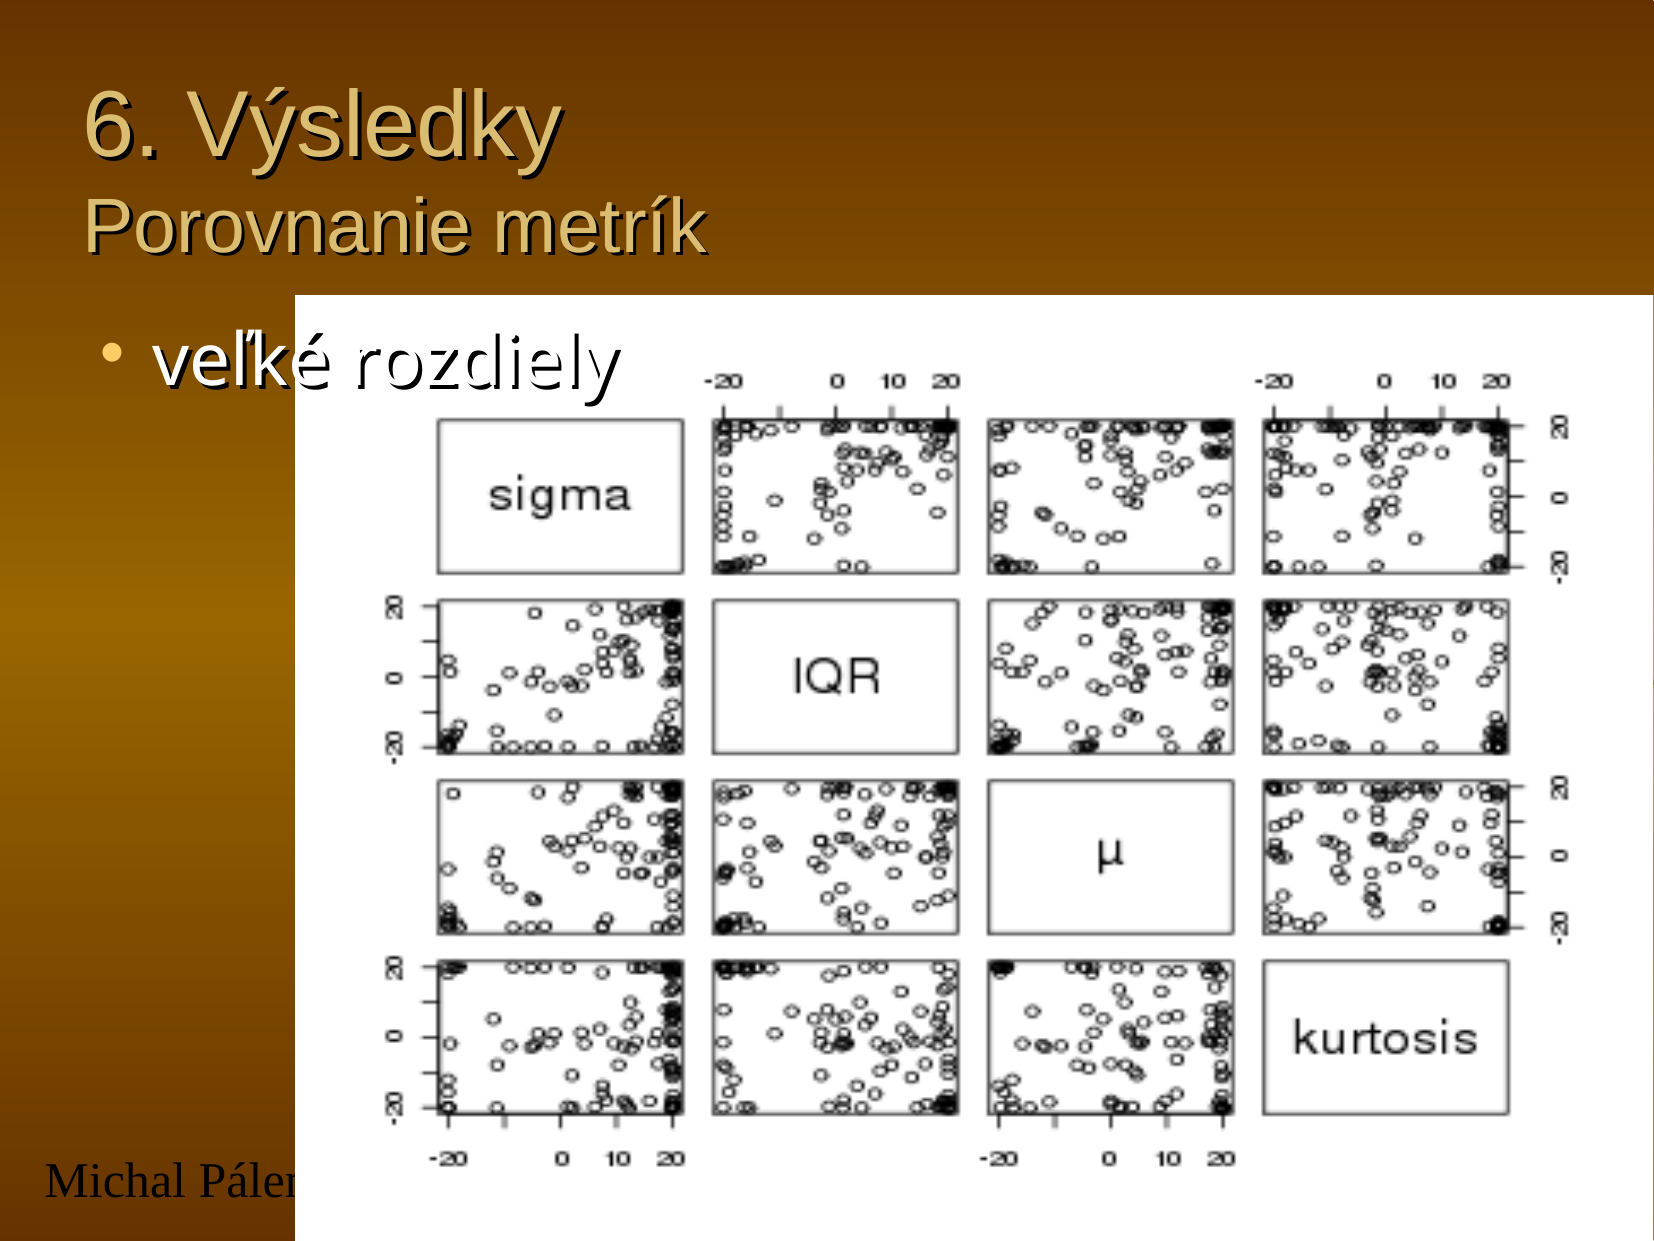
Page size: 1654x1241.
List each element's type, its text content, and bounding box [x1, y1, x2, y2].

list veľké rozdiely [82, 290, 1571, 1100]
title 6. Výsledky Porovnanie metrík [82, 39, 1572, 268]
picture [295, 295, 1654, 1241]
